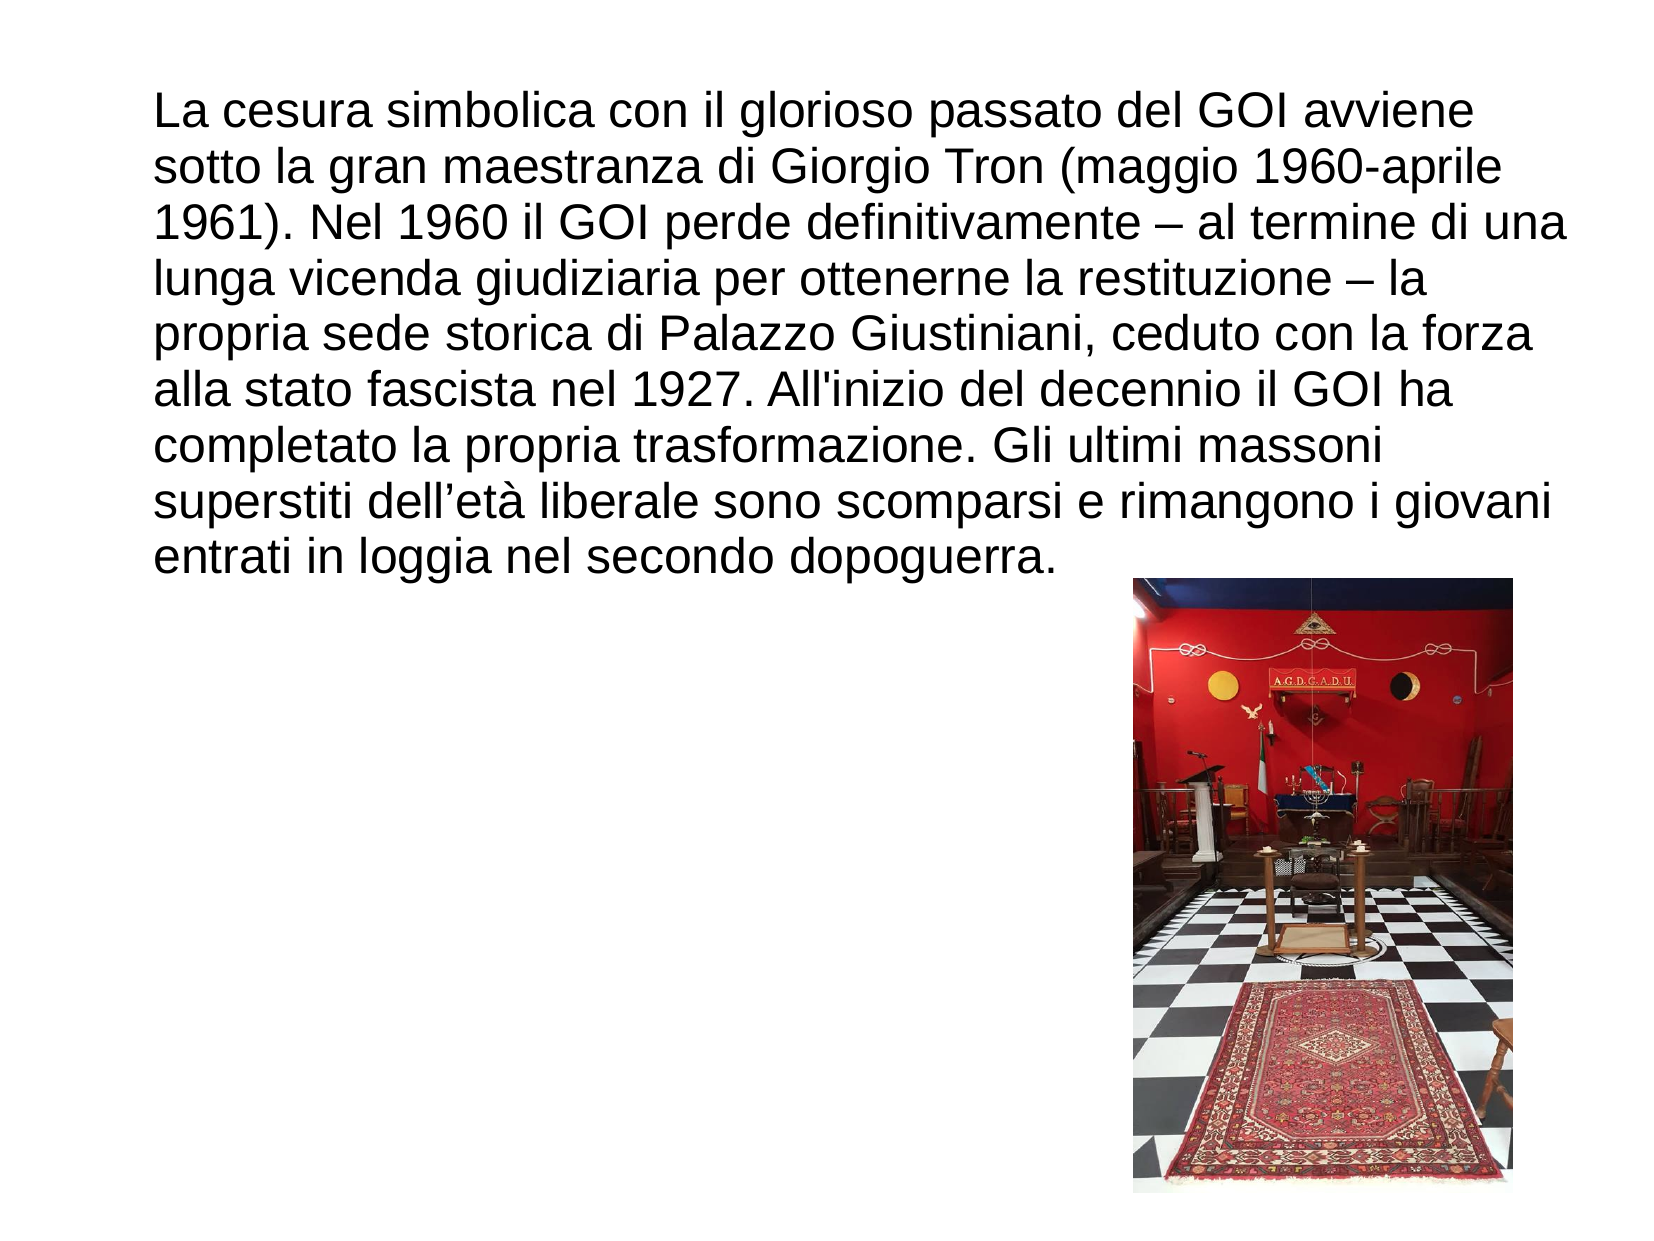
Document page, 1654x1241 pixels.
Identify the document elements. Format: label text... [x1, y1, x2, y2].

picture [1133, 578, 1513, 1193]
list La cesura simbolica con il glorioso passato del GOI avviene sotto la gran maestranza di Giorgio Tron (maggio 1960-aprile 1961). Nel 1960 il GOI perde definitivamente – al termine di una lunga vicenda giudiziaria per ottenerne la restituzione – la propria sede storica di Palazzo Giustiniani, ceduto con la forza alla stato fascista nel 1927. All'inizio del decennio il GOI ha completato la propria trasformazione. Gli ultimi massoni superstiti dell’età liberale sono scomparsi e rimangono i giovani entrati in loggia nel secondo dopoguerra. [82, 82, 1571, 1158]
